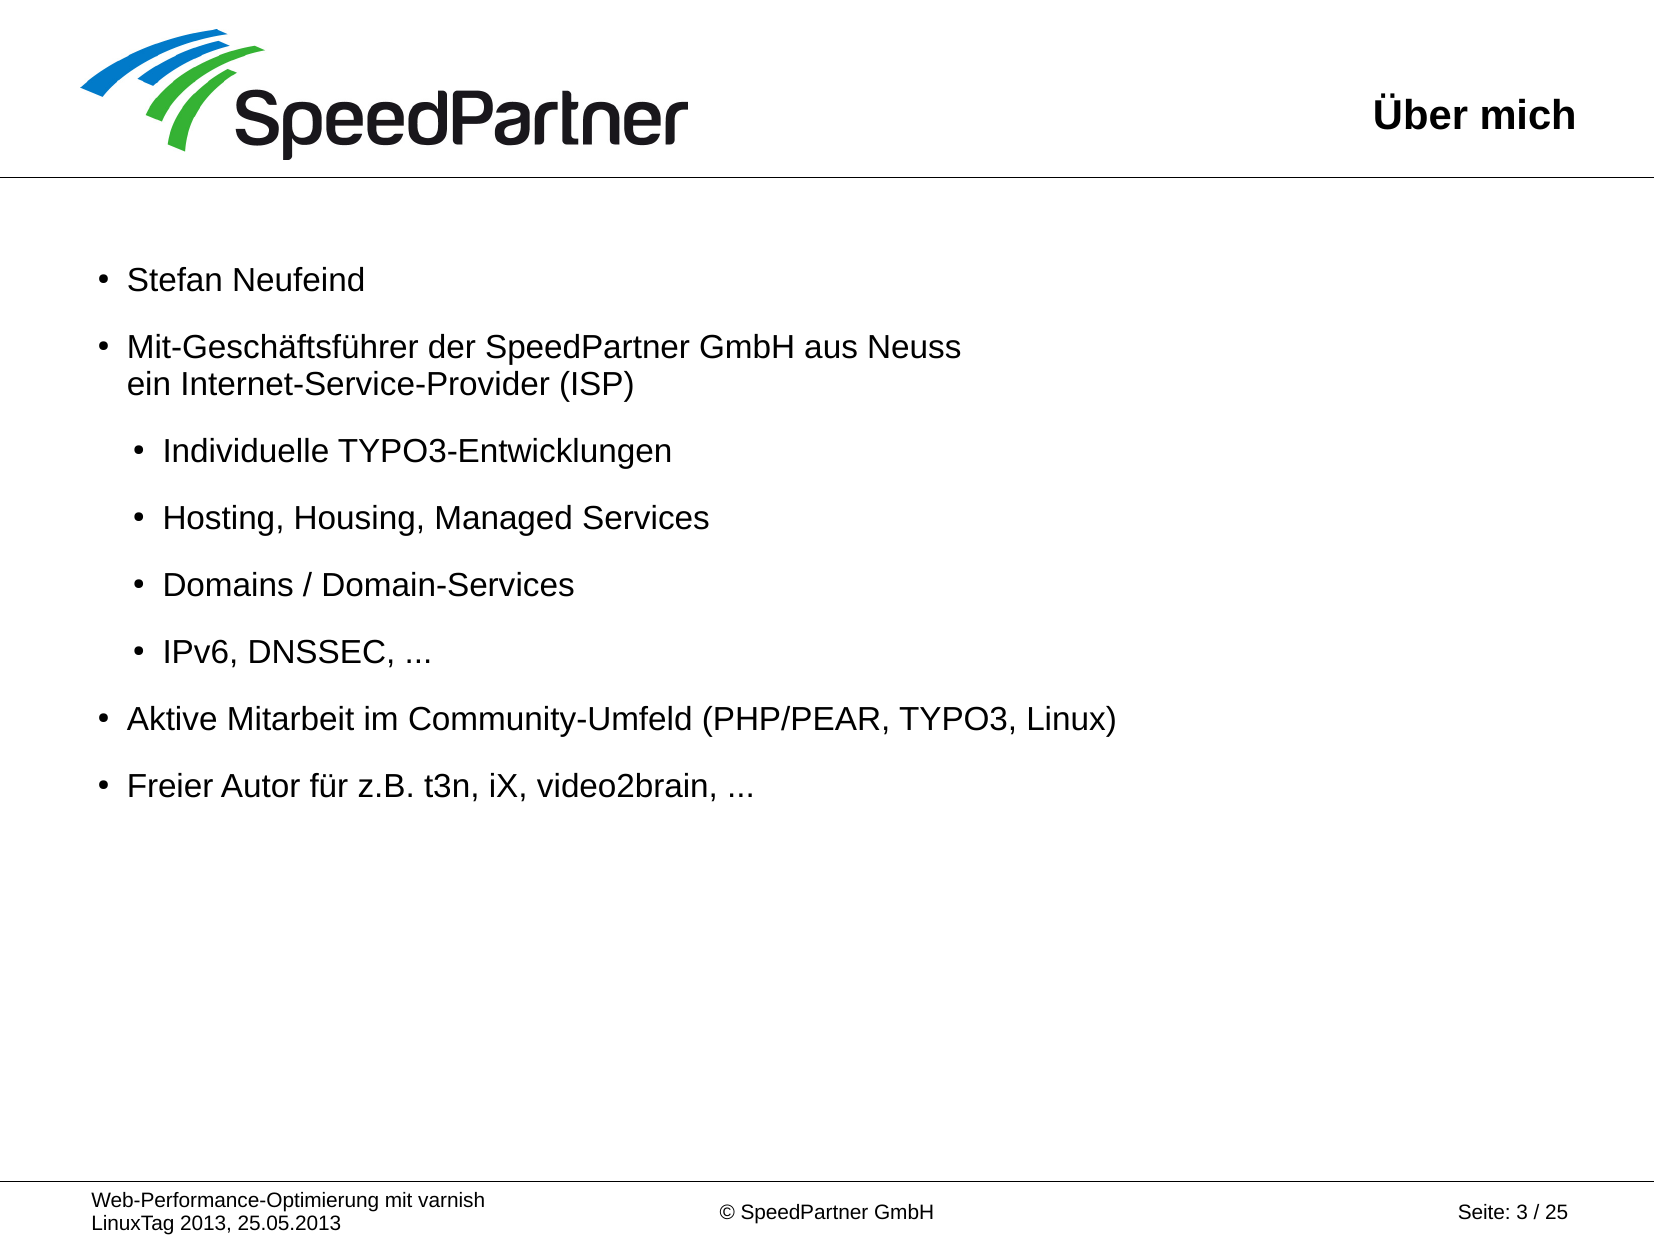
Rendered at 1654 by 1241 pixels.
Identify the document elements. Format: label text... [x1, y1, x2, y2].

picture [80, 29, 688, 160]
title Über mich [590, 70, 1577, 160]
text_box Stefan Neufeind Mit-Geschäftsführer der SpeedPartner GmbH aus Neuss ein Internet-Service-Provider (ISP) Individuelle TYPO3-Entwicklungen Hosting, Housing, Managed Services Domains / Domain-Services IPv6, DNSSEC, ... Aktive Mitarbeit im Community-Umfeld (PHP/PEAR, TYPO3, Linux) Freier Autor für z.B. t3n, iX, video2brain, ... [82, 253, 1565, 1177]
